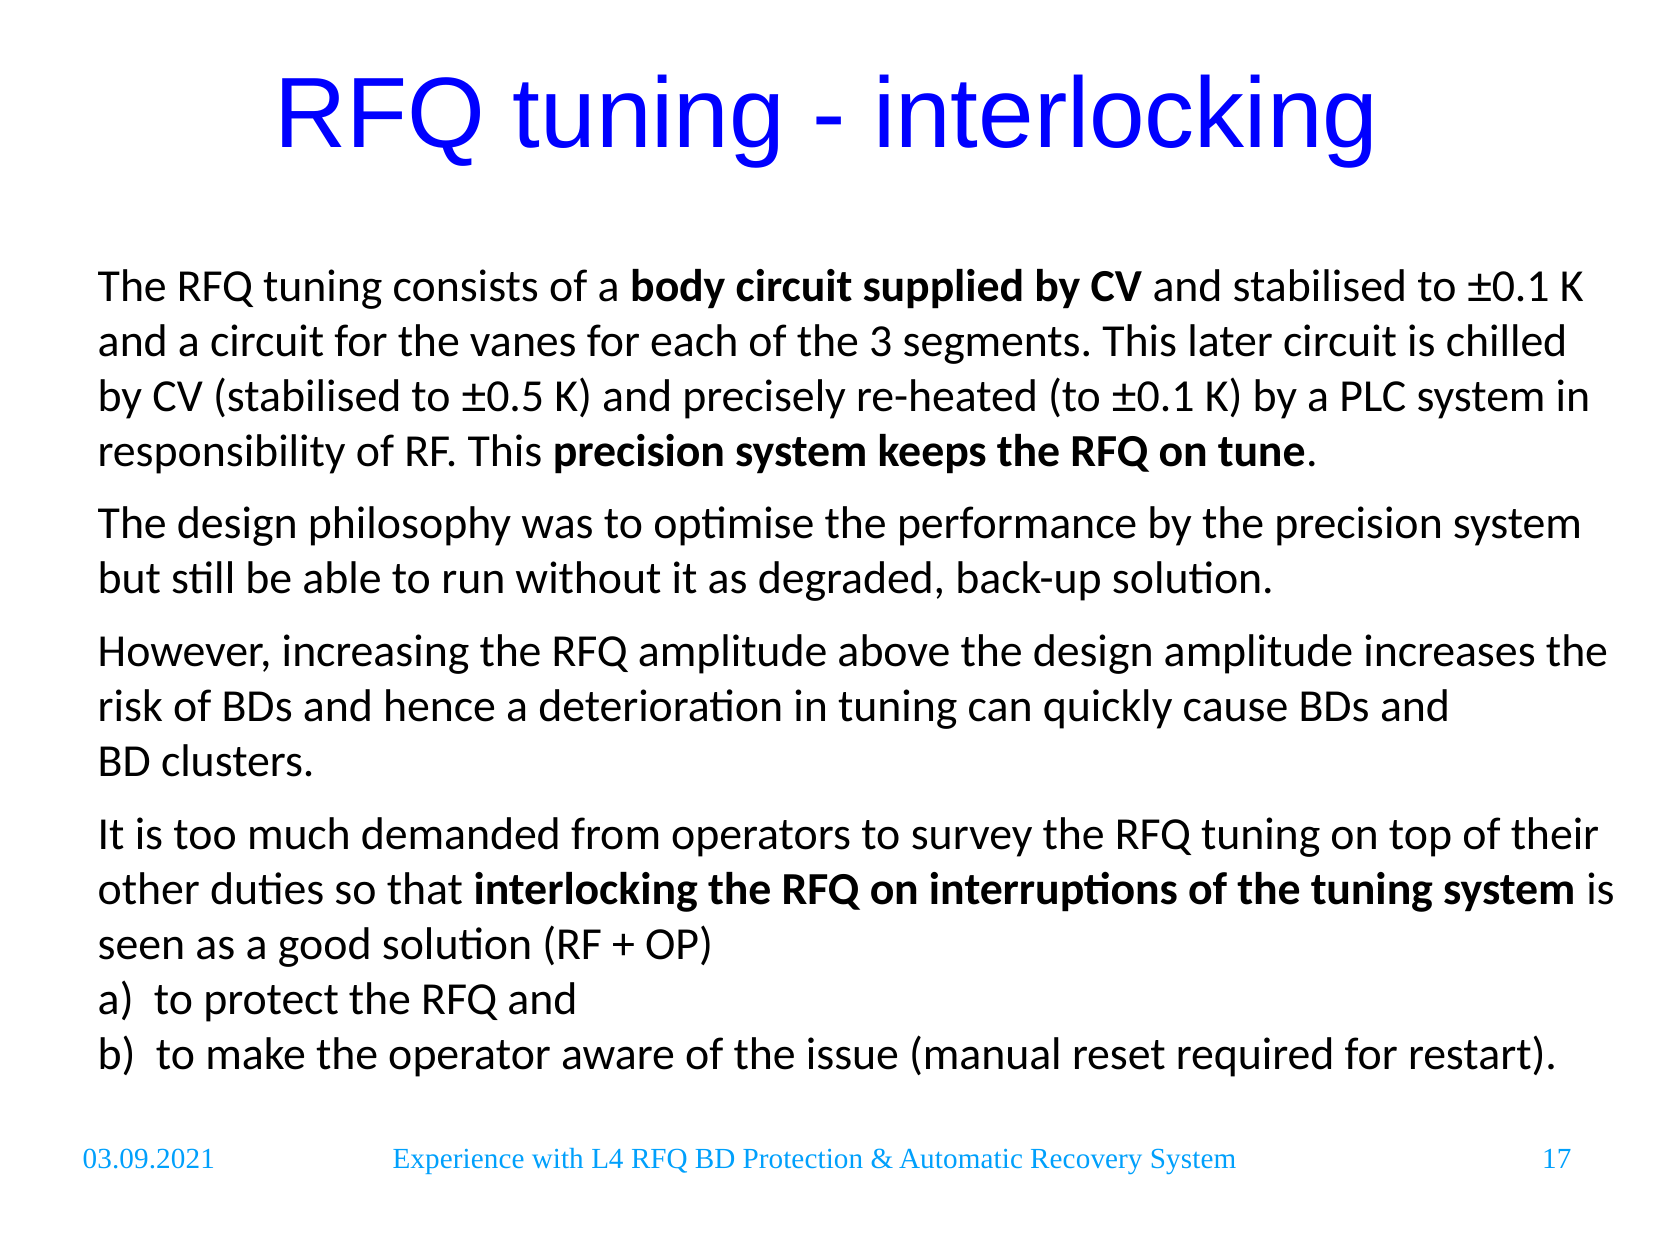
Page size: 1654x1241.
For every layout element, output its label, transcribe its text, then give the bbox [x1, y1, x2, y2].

title RFQ tuning - interlocking [82, 49, 1571, 178]
text_box The RFQ tuning consists of a body circuit supplied by CV and stabilised to ±0.1 K and a circuit for the vanes for each of the 3 segments. This later circuit is chilled by CV (stabilised to ±0.5 K) and precisely re-heated (to ±0.1 K) by a PLC system in responsibility of RF. This precision system keeps the RFQ on tune. The design philosophy was to optimise the performance by the precision system but still be able to run without it as degraded, back-up solution. However, increasing the RFQ amplitude above the design amplitude increases the risk of BDs and hence a deterioration in tuning can quickly cause BDs and BD clusters. It is too much demanded from operators to survey the RFQ tuning on top of their other duties so that interlocking the RFQ on interruptions of the tuning system is seen as a good solution (RF + OP) a) to protect the RFQ and b) to make the operator aware of the issue (manual reset required for restart). [82, 248, 1630, 1087]
